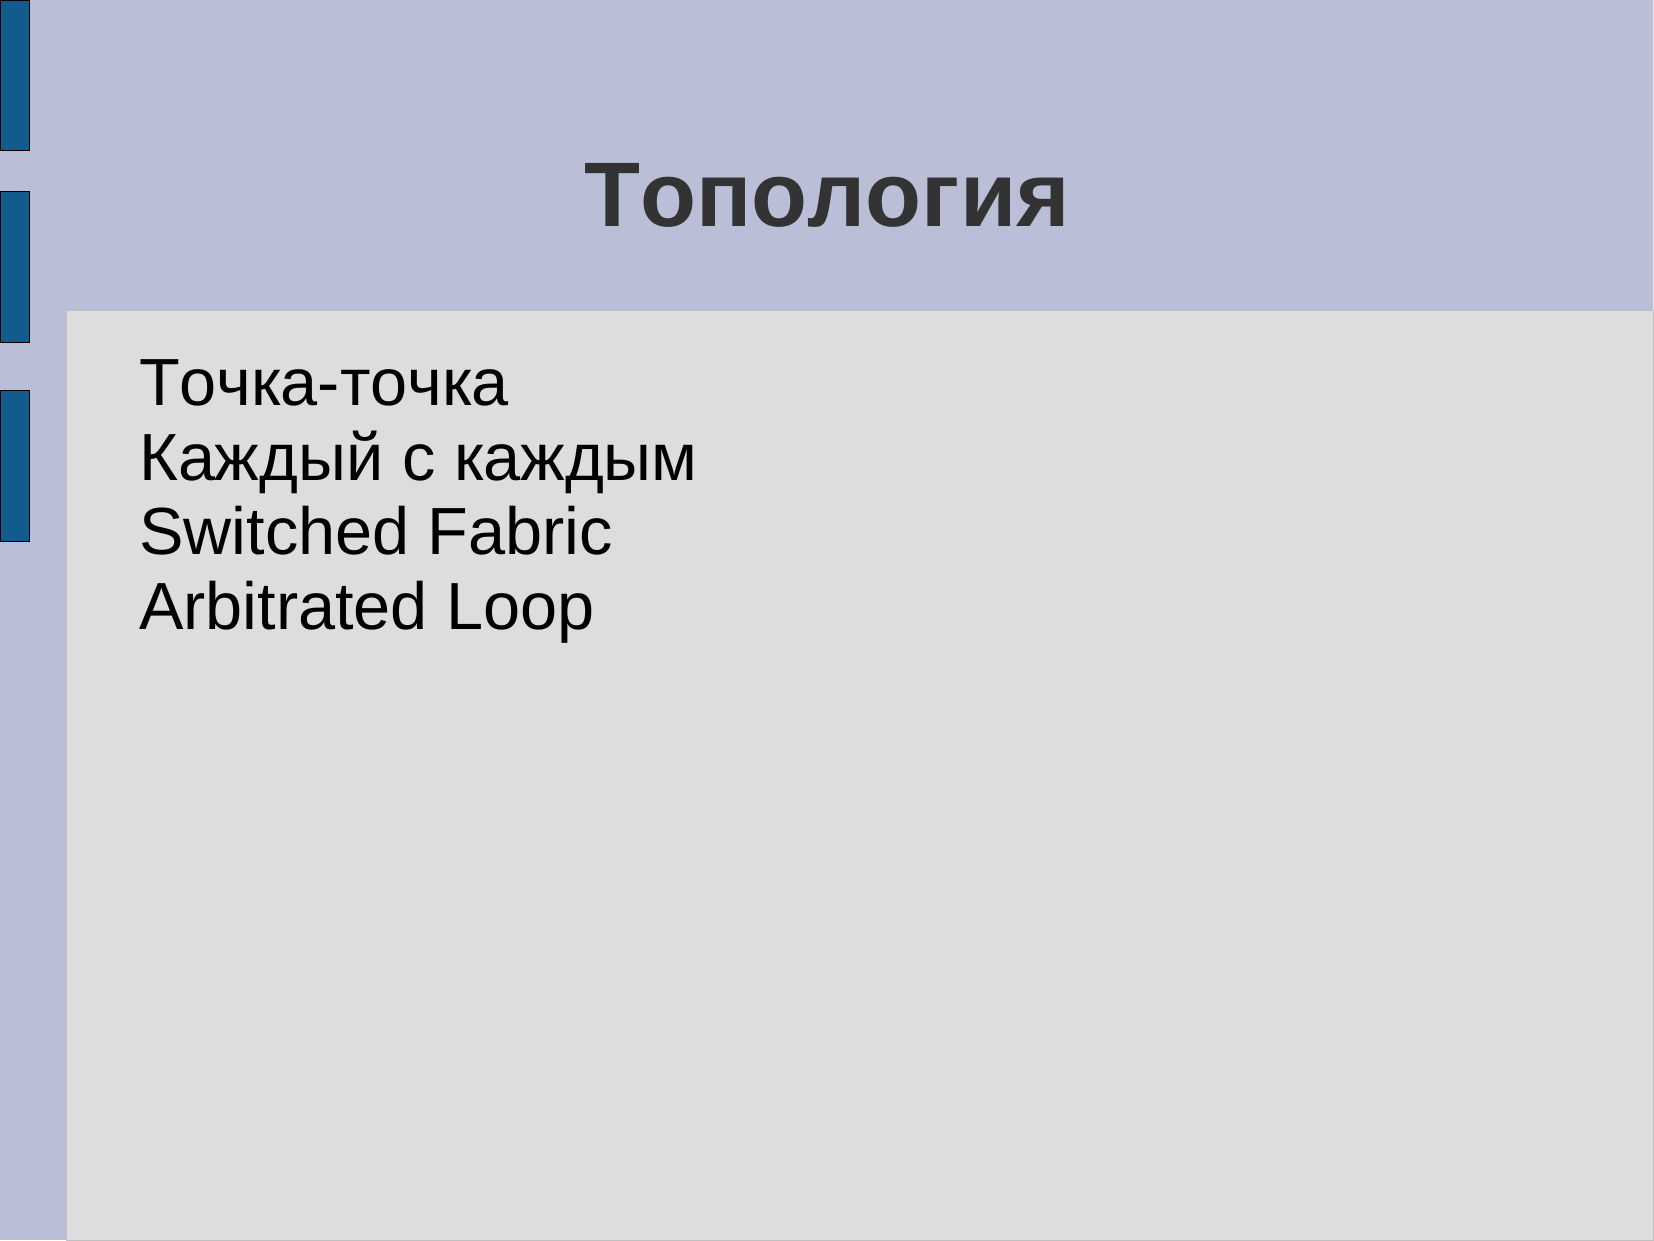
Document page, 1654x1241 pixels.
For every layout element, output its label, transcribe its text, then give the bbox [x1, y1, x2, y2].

title Топология [121, 98, 1534, 291]
list Точка-точка Каждый с каждым Switched Fabric Arbitrated Loop [121, 344, 1534, 1112]
